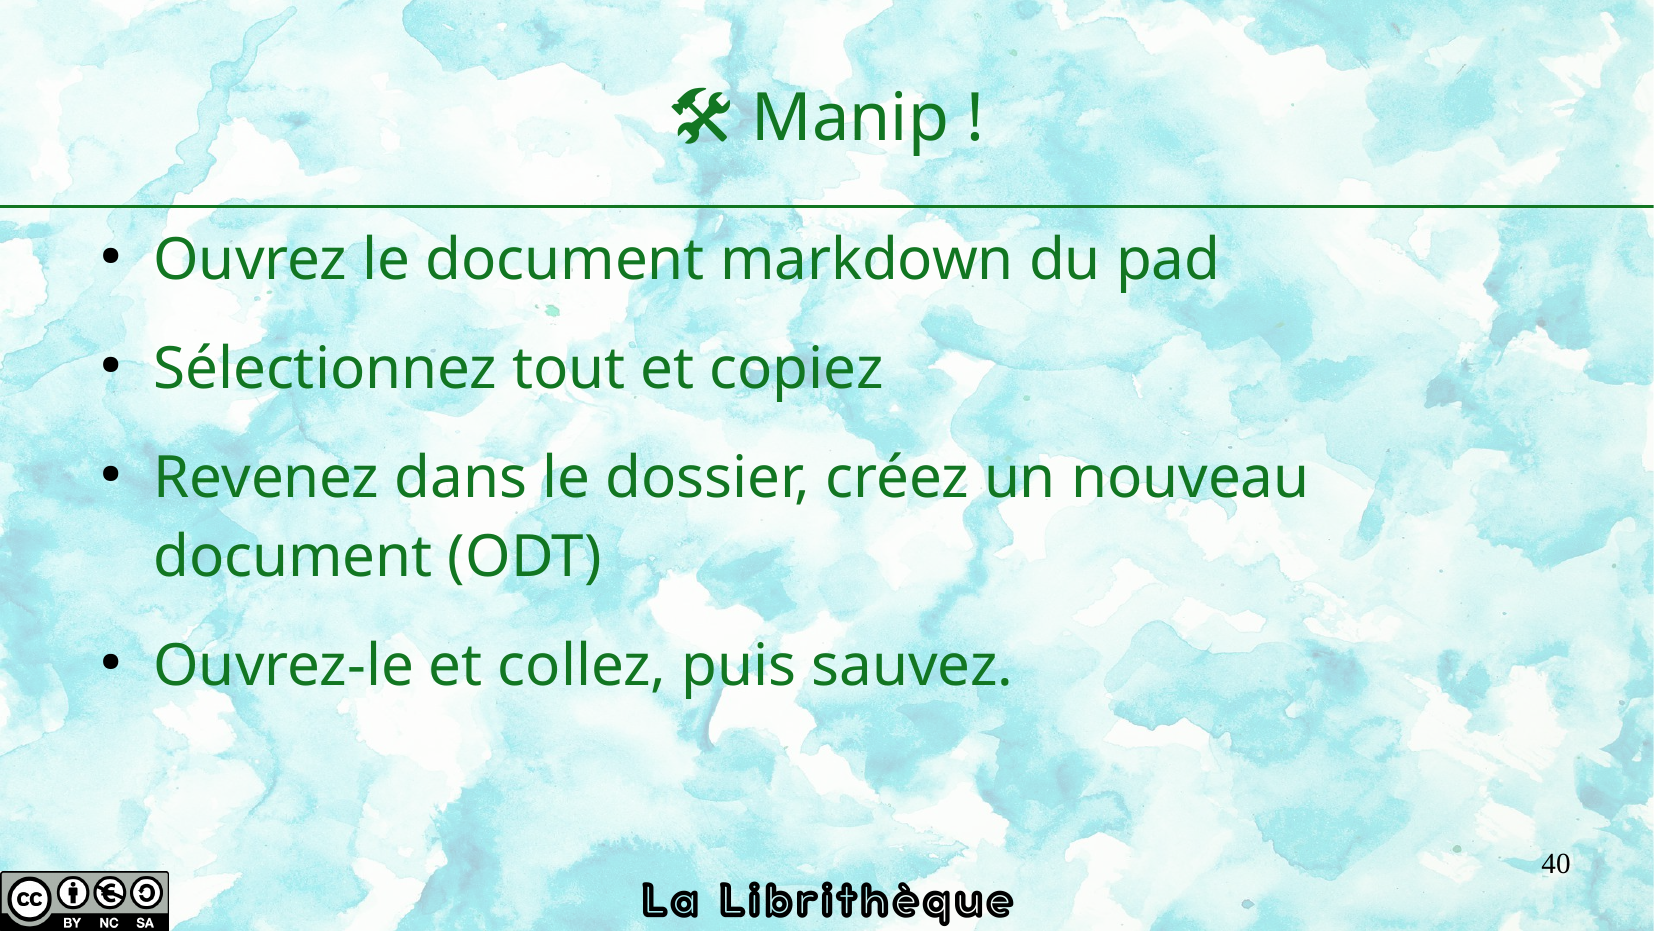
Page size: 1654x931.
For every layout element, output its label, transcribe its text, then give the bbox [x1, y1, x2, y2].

picture [628, 827, 1026, 931]
list Ouvrez le document markdown du pad Sélectionnez tout et copiez Revenez dans le dossier, créez un nouveau document (ODT) Ouvrez-le et collez, puis sauvez. [82, 217, 1571, 827]
title 🛠 Manip ! [82, 37, 1571, 193]
picture [0, 871, 169, 931]
